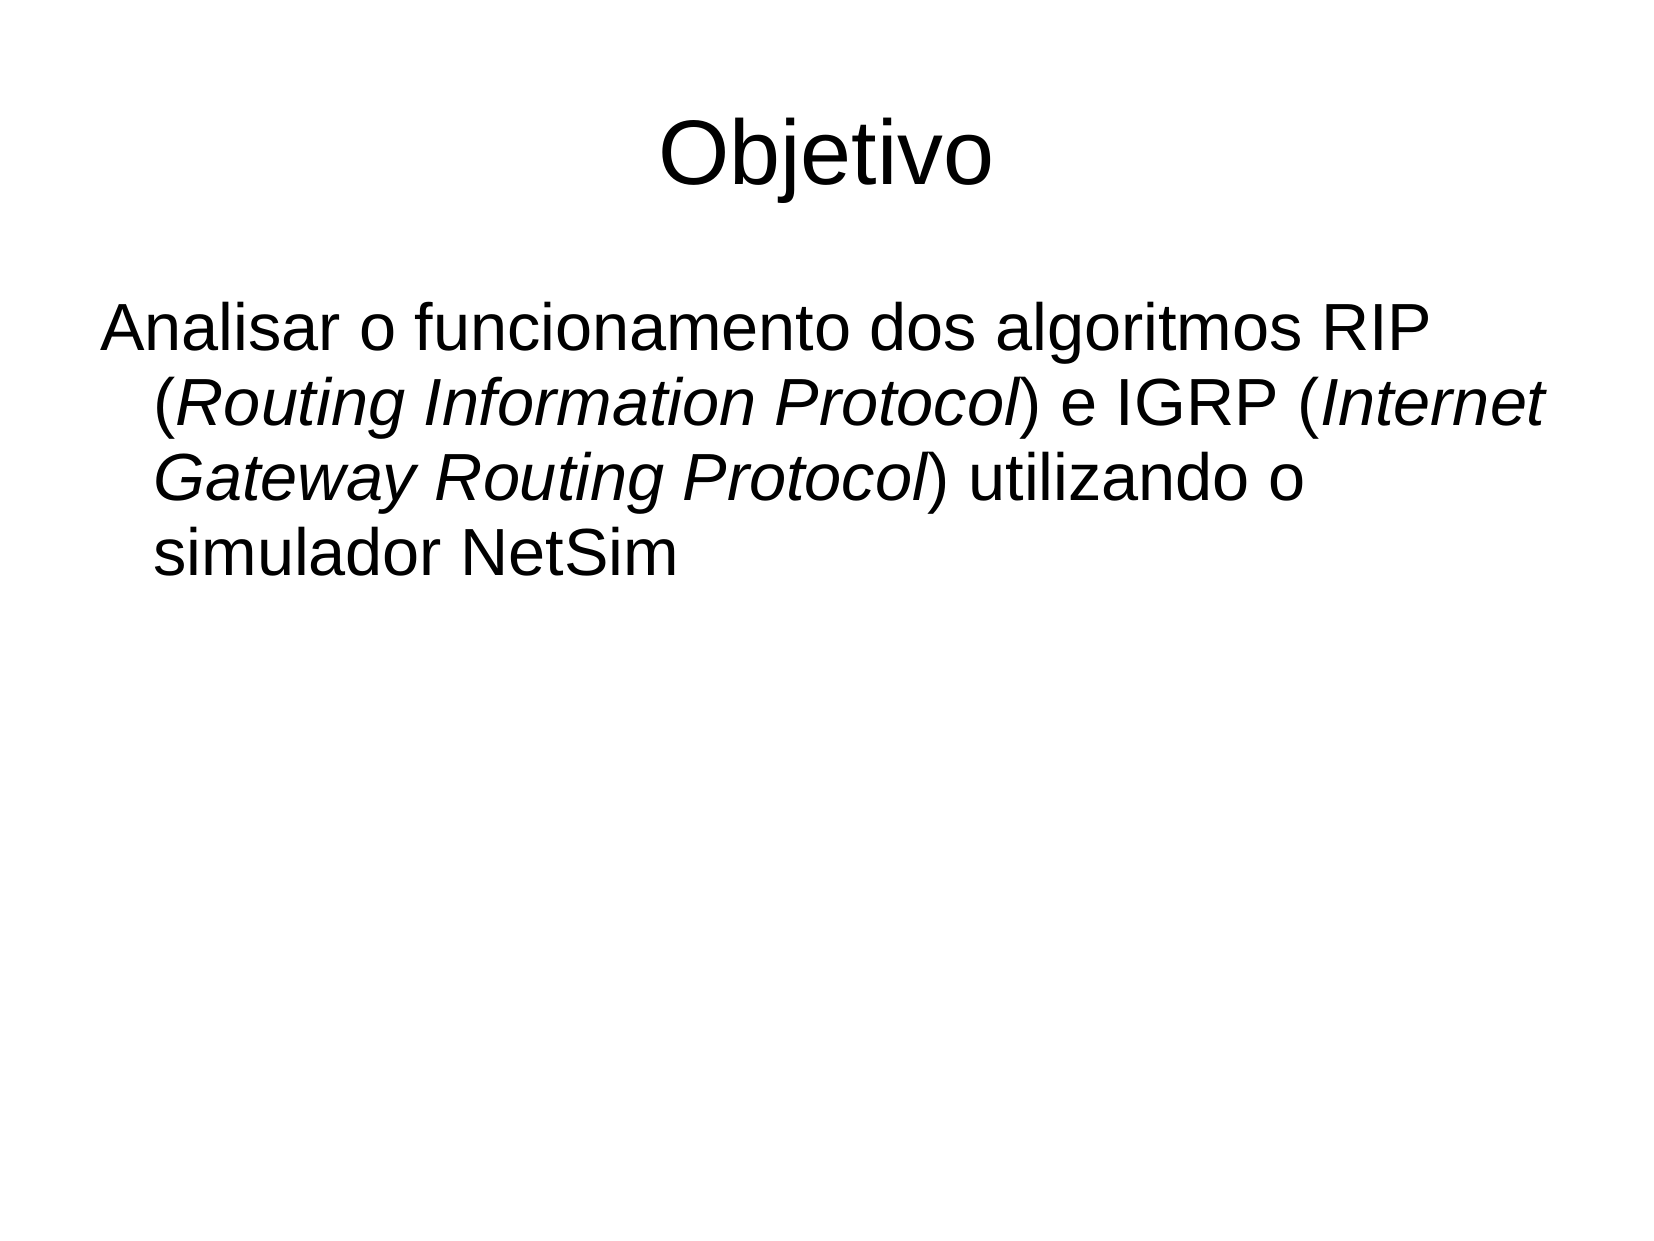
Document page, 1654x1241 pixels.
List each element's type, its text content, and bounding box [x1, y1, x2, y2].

list Analisar o funcionamento dos algoritmos RIP (Routing Information Protocol) e IGRP (Internet Gateway Routing Protocol) utilizando o simulador NetSim [82, 290, 1571, 1094]
title Objetivo [82, 49, 1571, 257]
